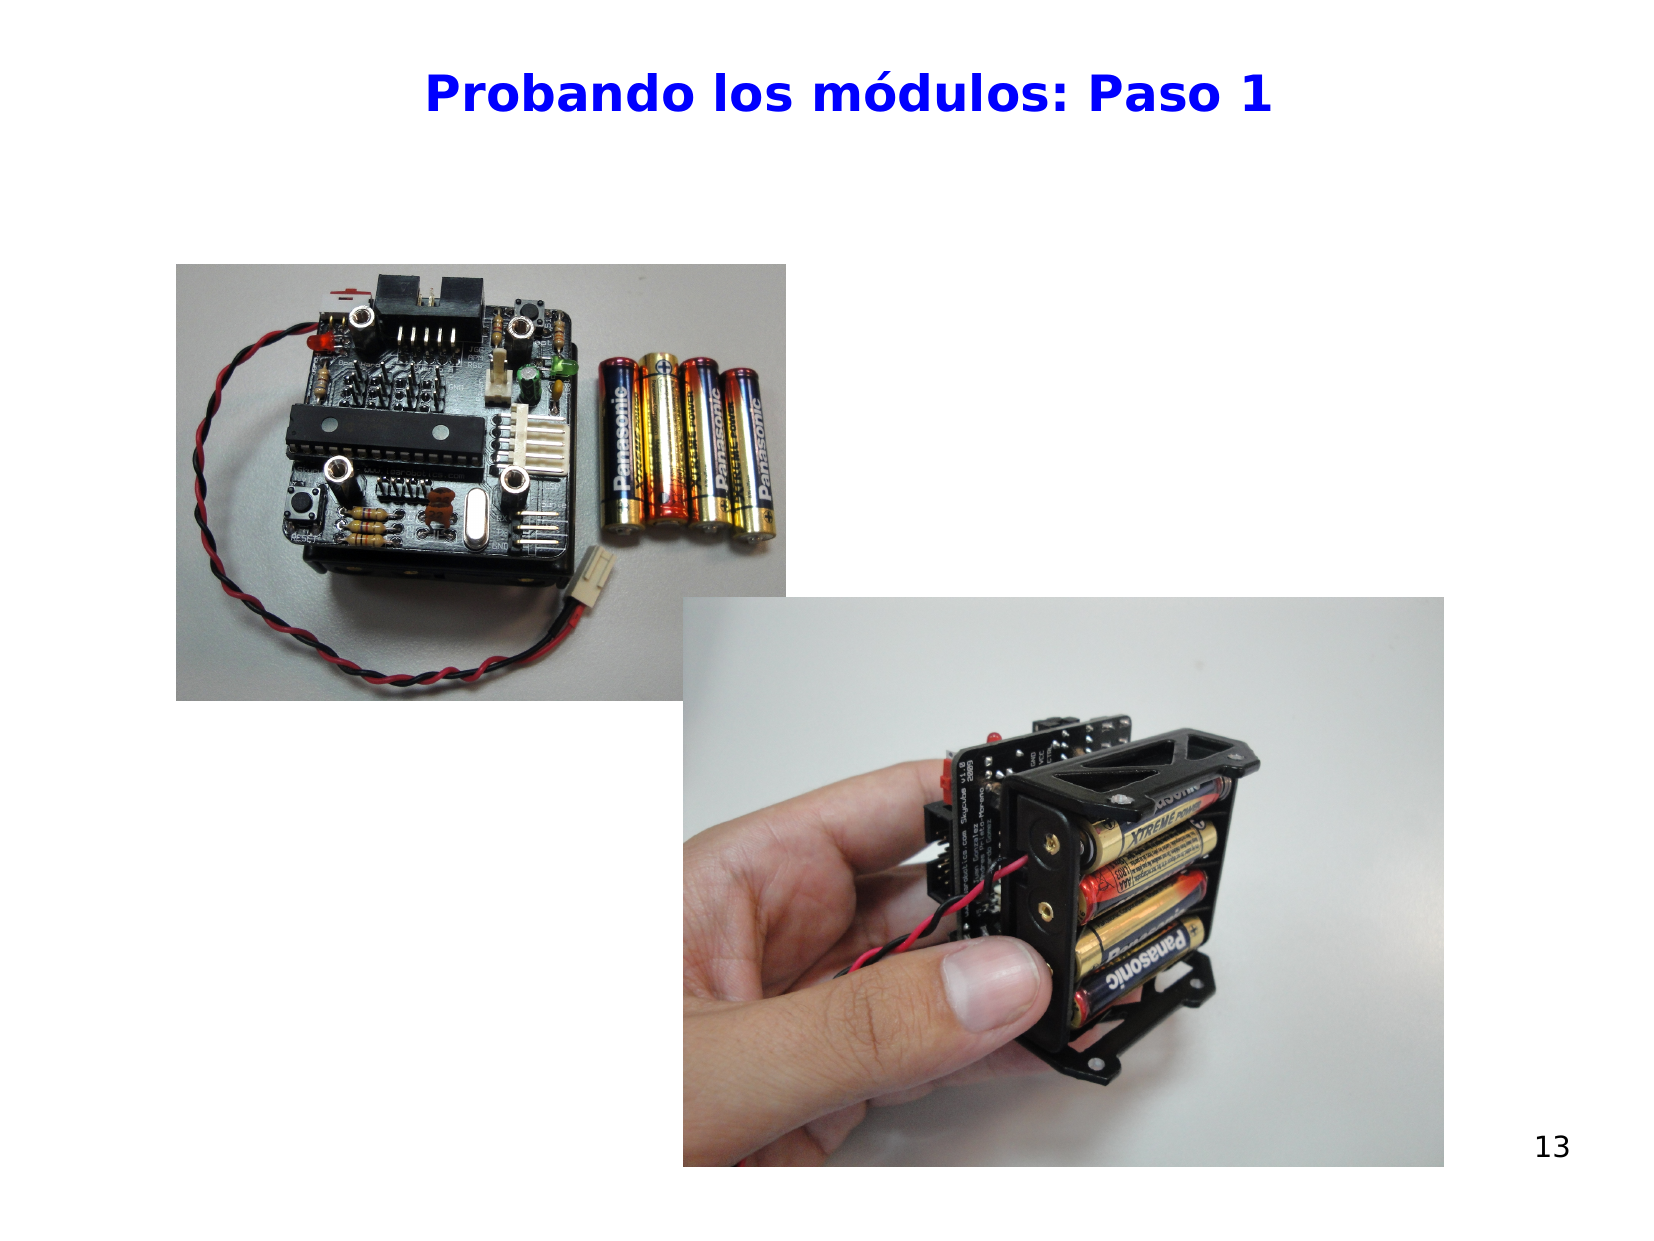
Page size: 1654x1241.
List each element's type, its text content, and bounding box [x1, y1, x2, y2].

picture [176, 264, 1444, 1167]
text_box Probando los módulos: Paso 1 [409, 57, 1290, 131]
